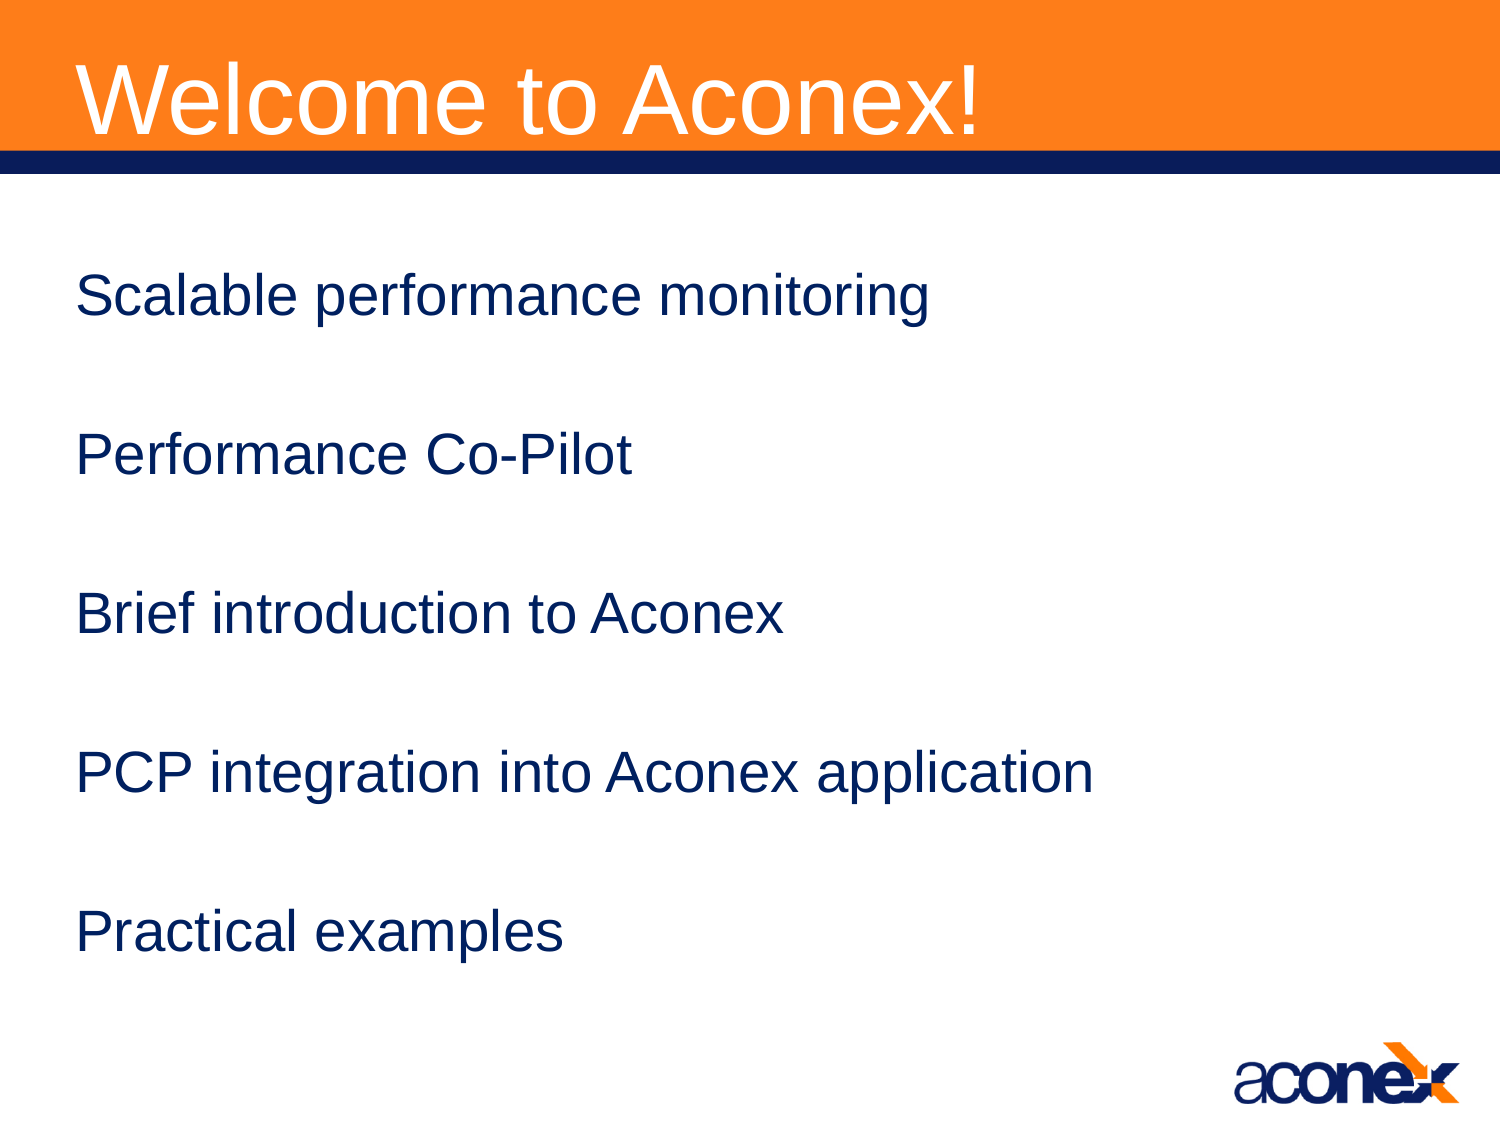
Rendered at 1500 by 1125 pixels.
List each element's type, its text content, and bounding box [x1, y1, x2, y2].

picture [1426, 1042, 1460, 1104]
title Welcome to Aconex! [75, 30, 1426, 169]
list Scalable performance monitoring Performance Co-Pilot Brief introduction to Aconex PCP integration into Aconex application Practical examples [75, 262, 1426, 1119]
